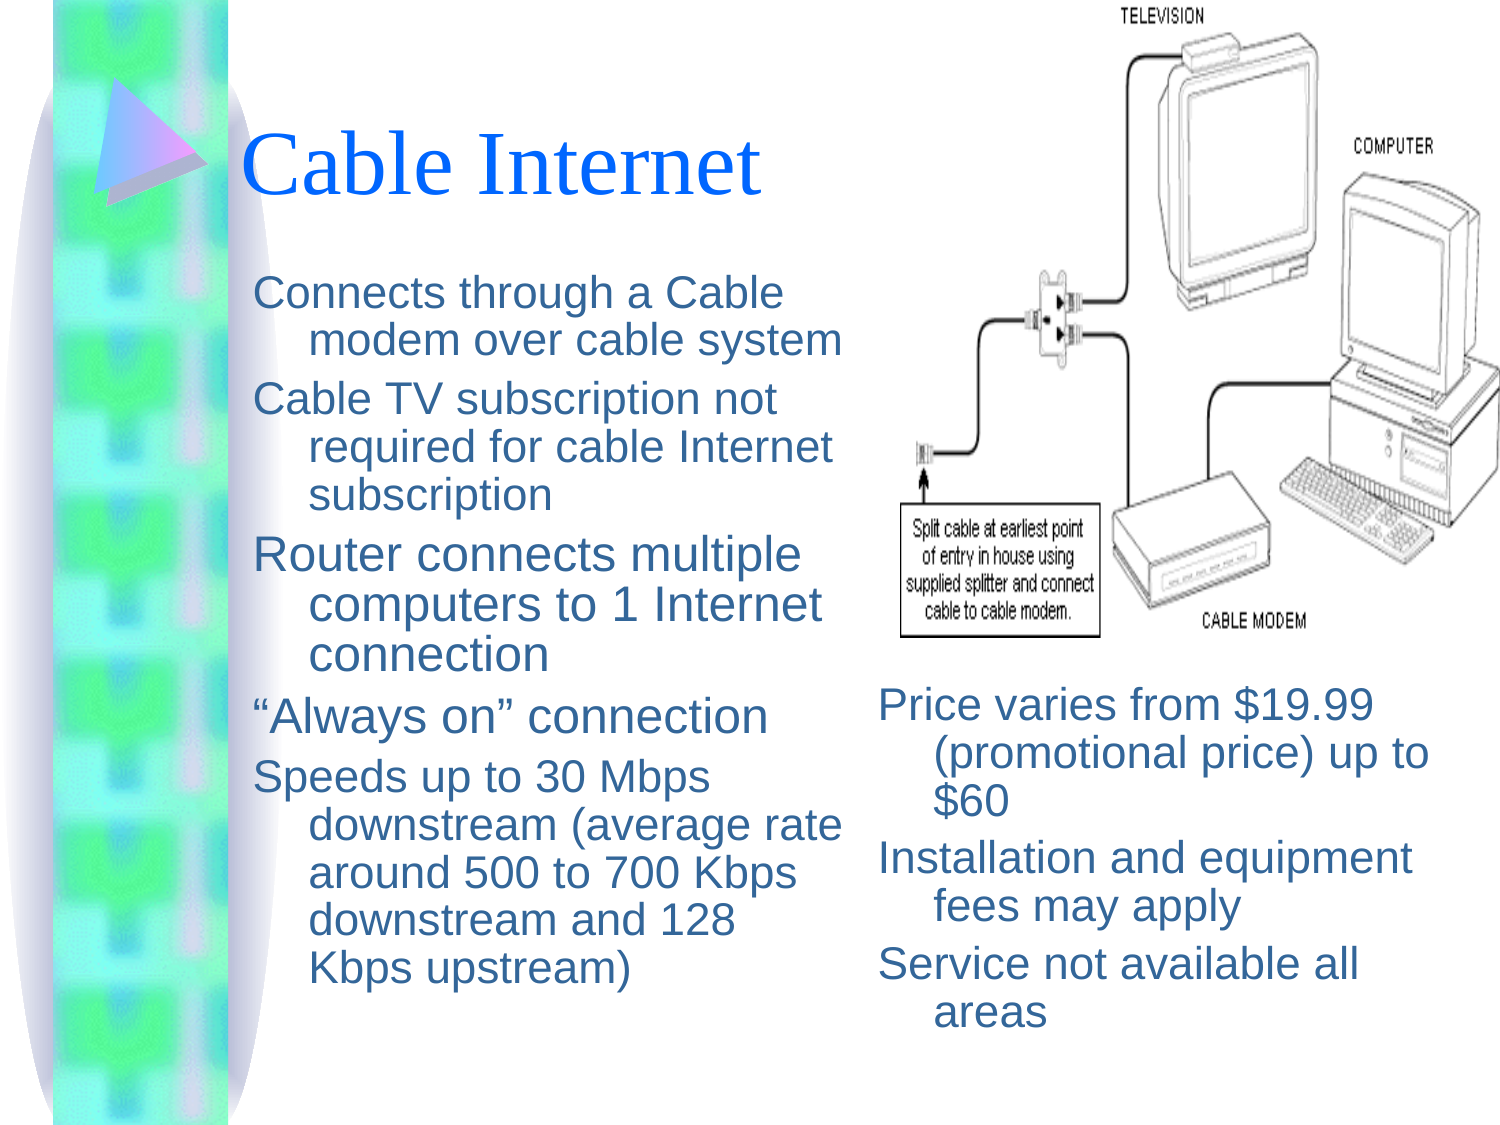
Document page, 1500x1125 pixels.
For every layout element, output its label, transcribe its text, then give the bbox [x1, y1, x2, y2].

picture [900, 0, 1500, 638]
list Connects through a Cable modem over cable system Cable TV subscription not required for cable Internet subscription Router connects multiple computers to 1 Internet connection “Always on” connection Speeds up to 30 Mbps downstream (average rate around 500 to 700 Kbps downstream and 128 Kbps upstream) [237, 262, 863, 1125]
title Cable Internet [225, 75, 900, 223]
list Price varies from $19.99 (promotional price) up to $60 Installation and equipment fees may apply Service not available all areas [862, 675, 1488, 1125]
picture [53, 0, 229, 1125]
